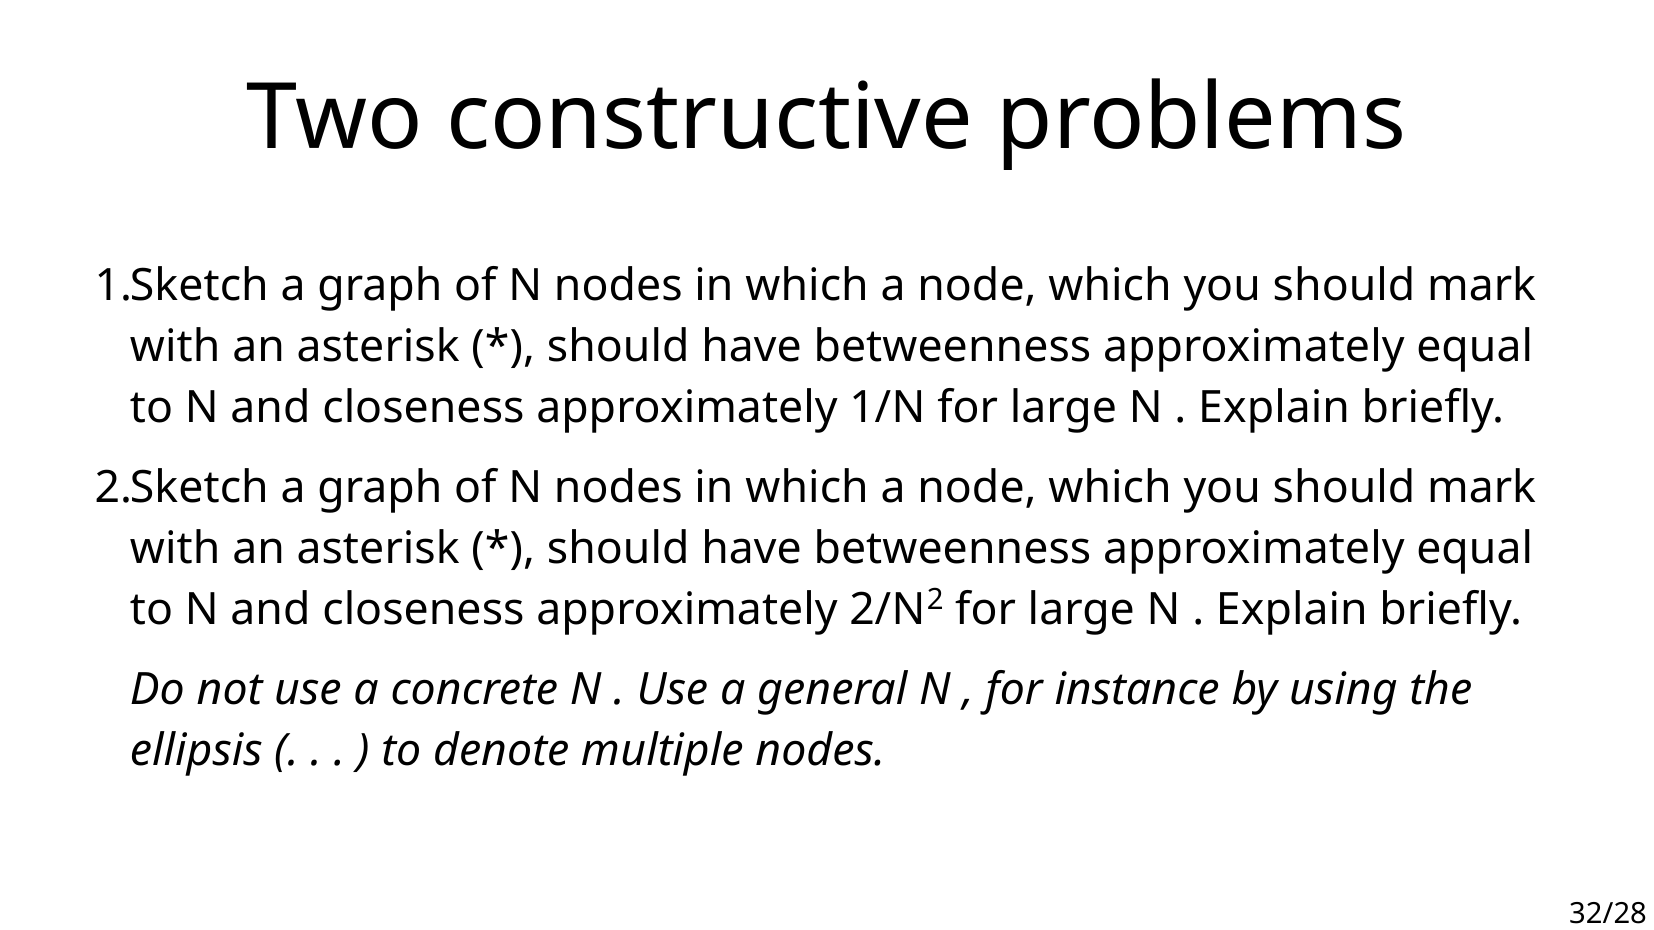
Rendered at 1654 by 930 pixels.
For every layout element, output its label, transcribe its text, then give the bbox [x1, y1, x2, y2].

title Two constructive problems [82, 1, 1571, 225]
list Sketch a graph of N nodes in which a node, which you should mark with an asterisk (*), should have betweenness approximately equal to N and closeness approximately 1/N for large N . Explain briefly. Sketch a graph of N nodes in which a node, which you should mark with an asterisk (*), should have betweenness approximately equal to N and closeness approximately 2/N2 for large N . Explain briefly. Do not use a concrete N . Use a general N , for instance by using the ellipsis (. . . ) to denote multiple nodes. [82, 252, 1571, 871]
